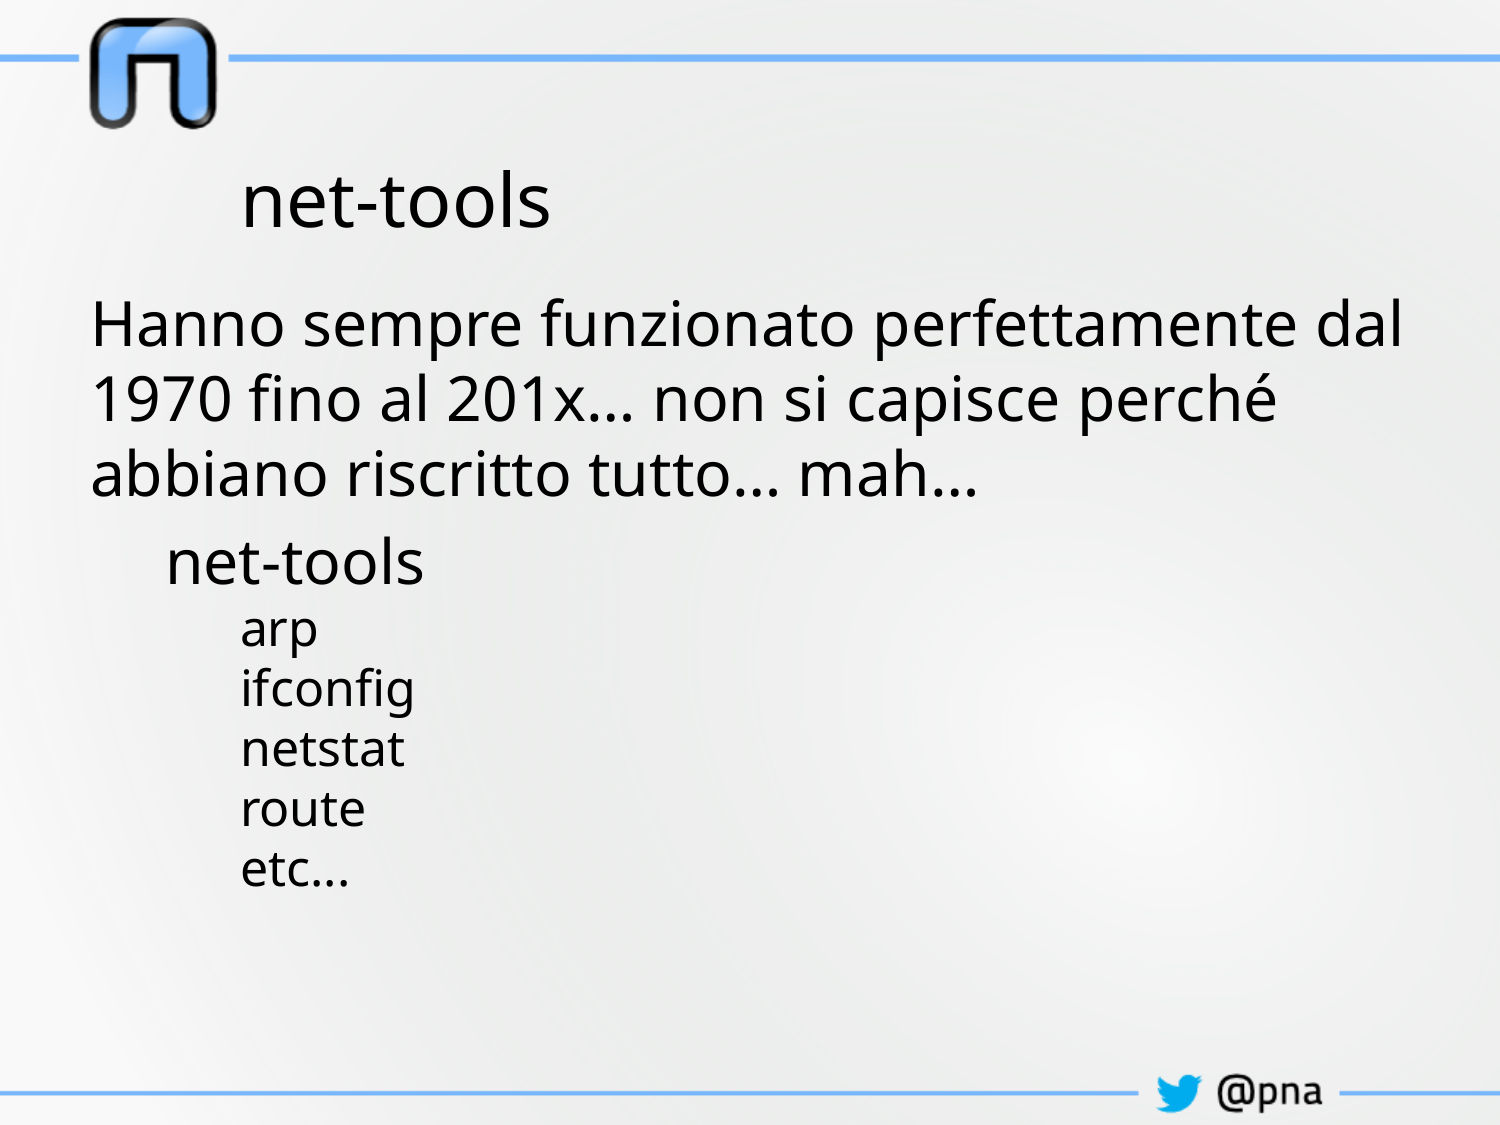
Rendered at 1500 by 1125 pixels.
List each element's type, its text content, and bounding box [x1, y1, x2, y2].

list Hanno sempre funzionato perfettamente dal 1970 fino al 201x… non si capisce perché abbiano riscritto tutto… mah… net-tools arp ifconfig netstat route etc... [75, 269, 1425, 1063]
picture [0, 0, 1500, 1125]
title net-tools [225, 70, 1469, 258]
